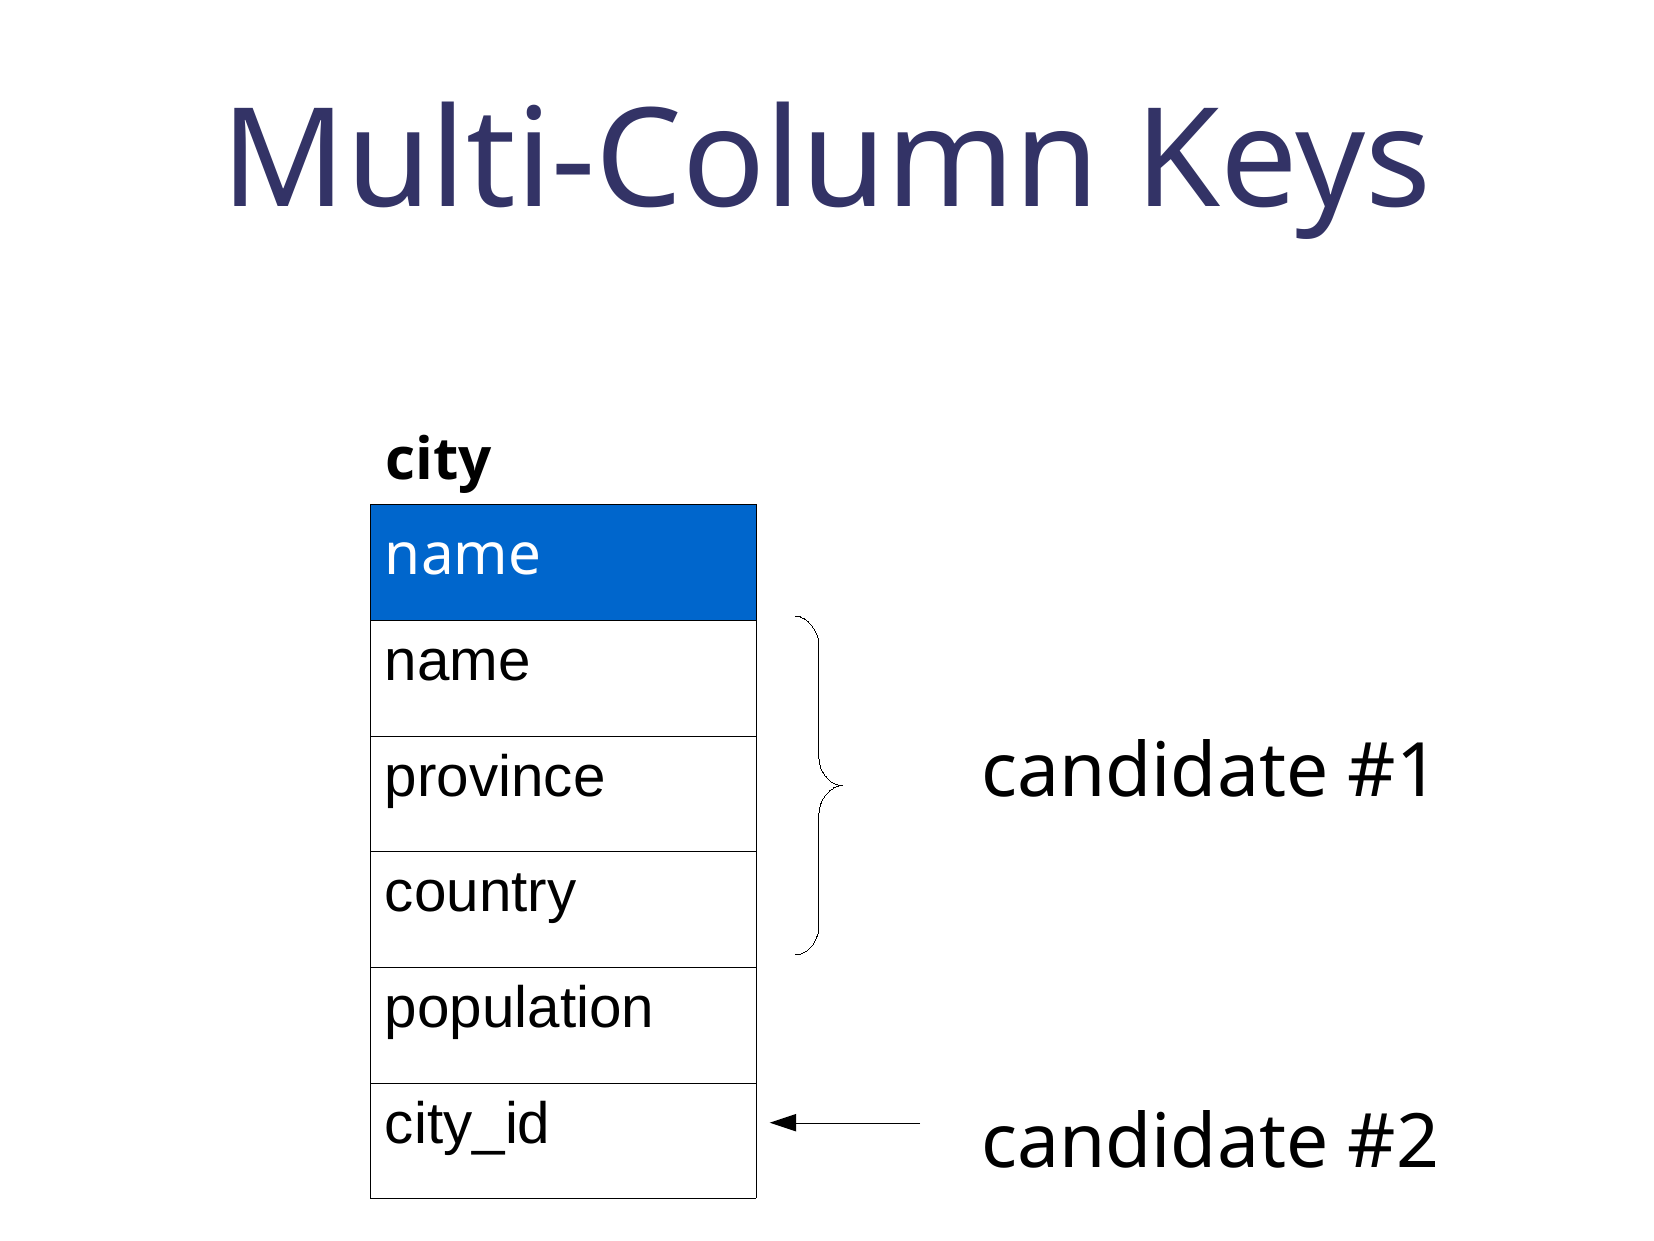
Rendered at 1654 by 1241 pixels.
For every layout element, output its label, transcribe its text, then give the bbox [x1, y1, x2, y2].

table_cell city_id [371, 1084, 756, 1198]
text_box city [371, 409, 947, 496]
text_box candidate #2 [966, 1079, 1654, 1186]
table_header name [371, 505, 756, 620]
text_box candidate #1 [966, 708, 1654, 815]
title Multi-Column Keys [82, 56, 1571, 250]
table_cell population [371, 968, 756, 1083]
table_cell name [371, 621, 756, 736]
table_cell country [371, 852, 756, 967]
table_cell province [371, 737, 756, 851]
